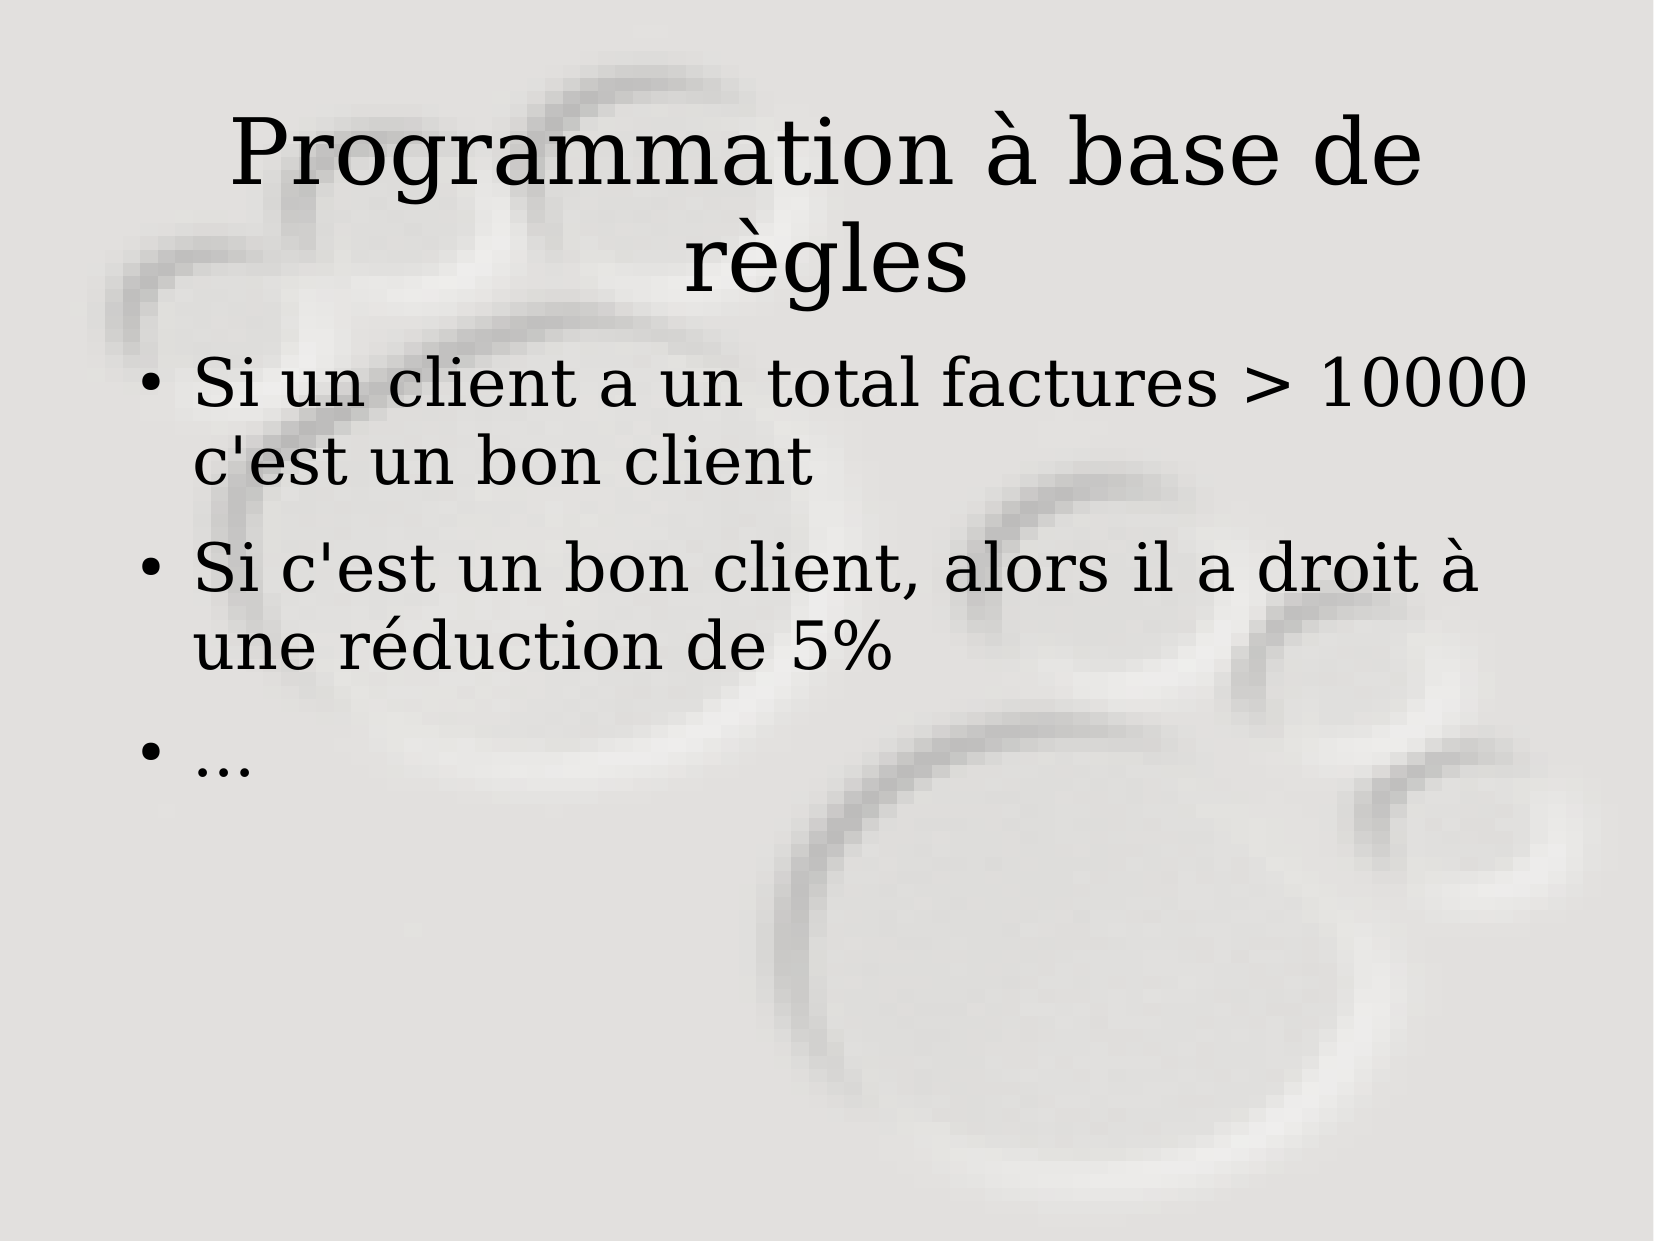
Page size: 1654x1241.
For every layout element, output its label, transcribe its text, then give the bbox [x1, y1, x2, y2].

list Si un client a un total factures > 10000 c'est un bon client Si c'est un bon client, alors il a droit à une réduction de 5% ... [121, 344, 1534, 1127]
picture [0, 0, 1654, 1241]
title Programmation à base de règles [121, 99, 1534, 314]
